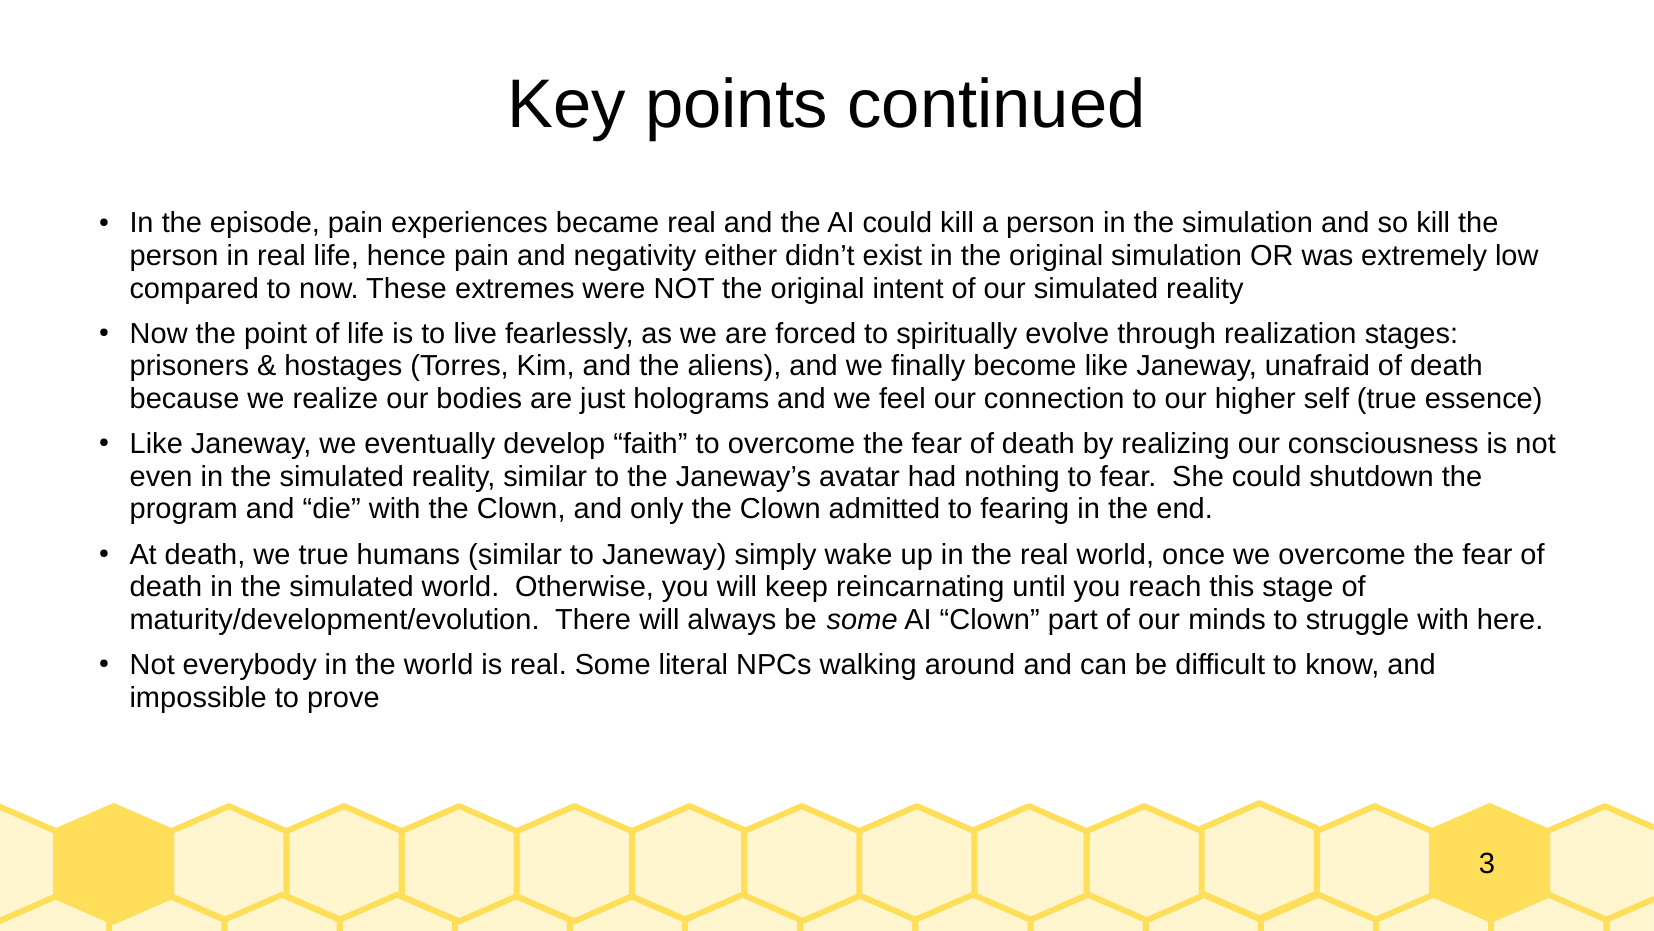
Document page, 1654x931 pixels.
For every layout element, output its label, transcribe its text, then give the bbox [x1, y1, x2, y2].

title Key points continued [88, 29, 1565, 178]
list In the episode, pain experiences became real and the AI could kill a person in the simulation and so kill the person in real life, hence pain and negativity either didn’t exist in the original simulation OR was extremely low compared to now. These extremes were NOT the original intent of our simulated reality Now the point of life is to live fearlessly, as we are forced to spiritually evolve through realization stages: prisoners & hostages (Torres, Kim, and the aliens), and we finally become like Janeway, unafraid of death because we realize our bodies are just holograms and we feel our connection to our higher self (true essence) Like Janeway, we eventually develop “faith” to overcome the fear of death by realizing our consciousness is not even in the simulated reality, similar to the Janeway’s avatar had nothing to fear. She could shutdown the program and “die” with the Clown, and only the Clown admitted to fearing in the end. At death, we true humans (similar to Janeway) simply wake up in the real world, once we overcome the fear of death in the simulated world. Otherwise, you will keep reincarnating until you reach this stage of maturity/development/evolution. There will always be some AI “Clown” part of our minds to struggle with here. Not everybody in the world is real. Some literal NPCs walking around and can be difficult to know, and impossible to prove [88, 206, 1565, 739]
